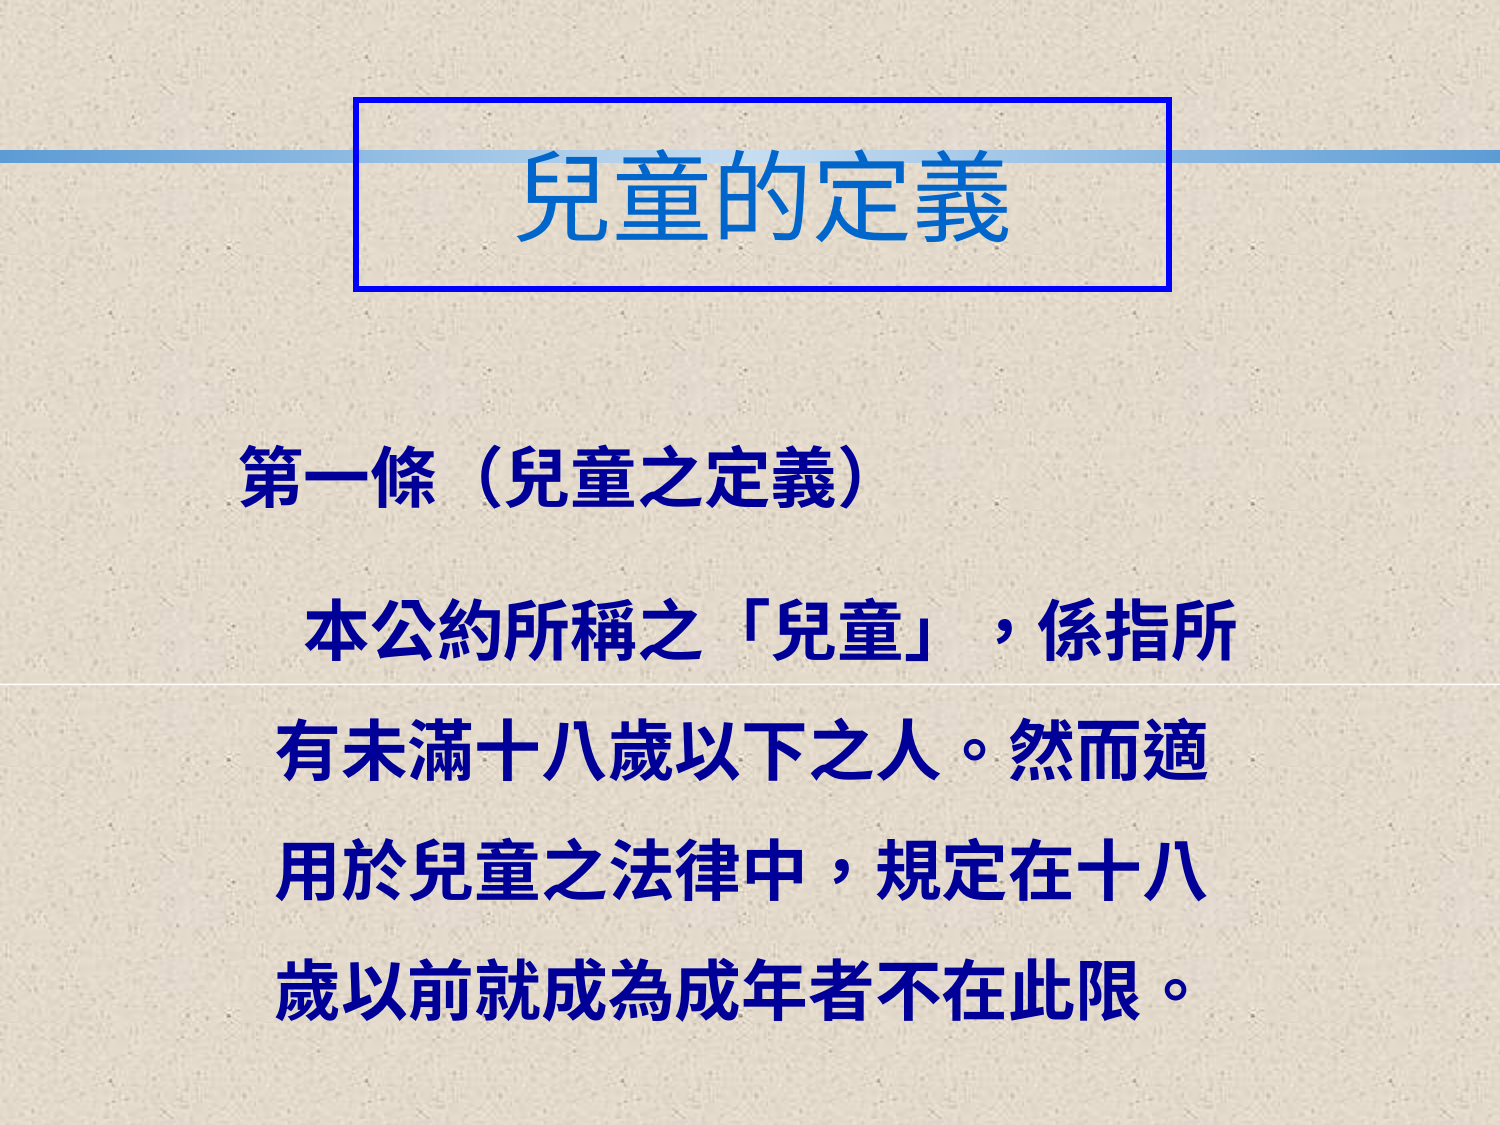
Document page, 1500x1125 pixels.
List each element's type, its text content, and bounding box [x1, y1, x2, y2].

list 第一條（兒童之定義） 本公約所稱之「兒童」，係指所有未滿十八歲以下之人。然而適用於兒童之法律中，規定在十八歲以前就成為成年者不在此限。 [222, 396, 1264, 1046]
picture [0, 162, 1500, 683]
title 兒童的定義 [355, 100, 1170, 290]
picture [0, 0, 1500, 150]
picture [0, 686, 1500, 1125]
